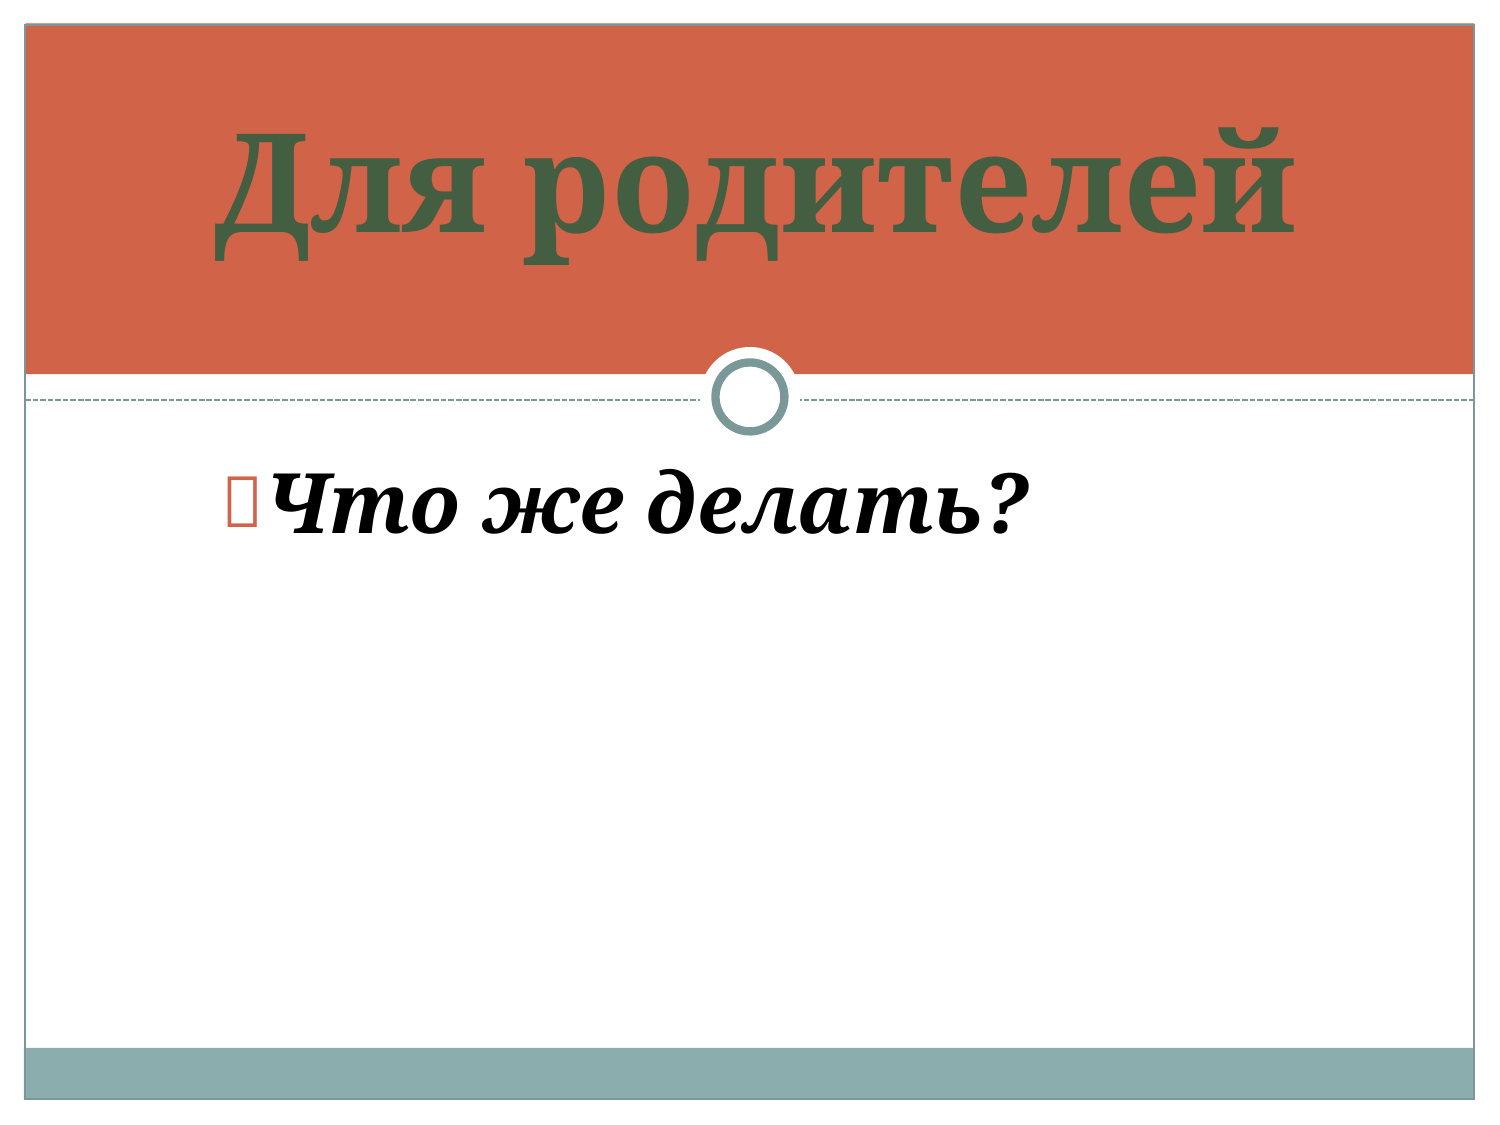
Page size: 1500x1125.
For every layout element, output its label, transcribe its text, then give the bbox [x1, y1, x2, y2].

title Для родителей [118, 87, 1394, 338]
list Что же делать? [206, 442, 1270, 718]
